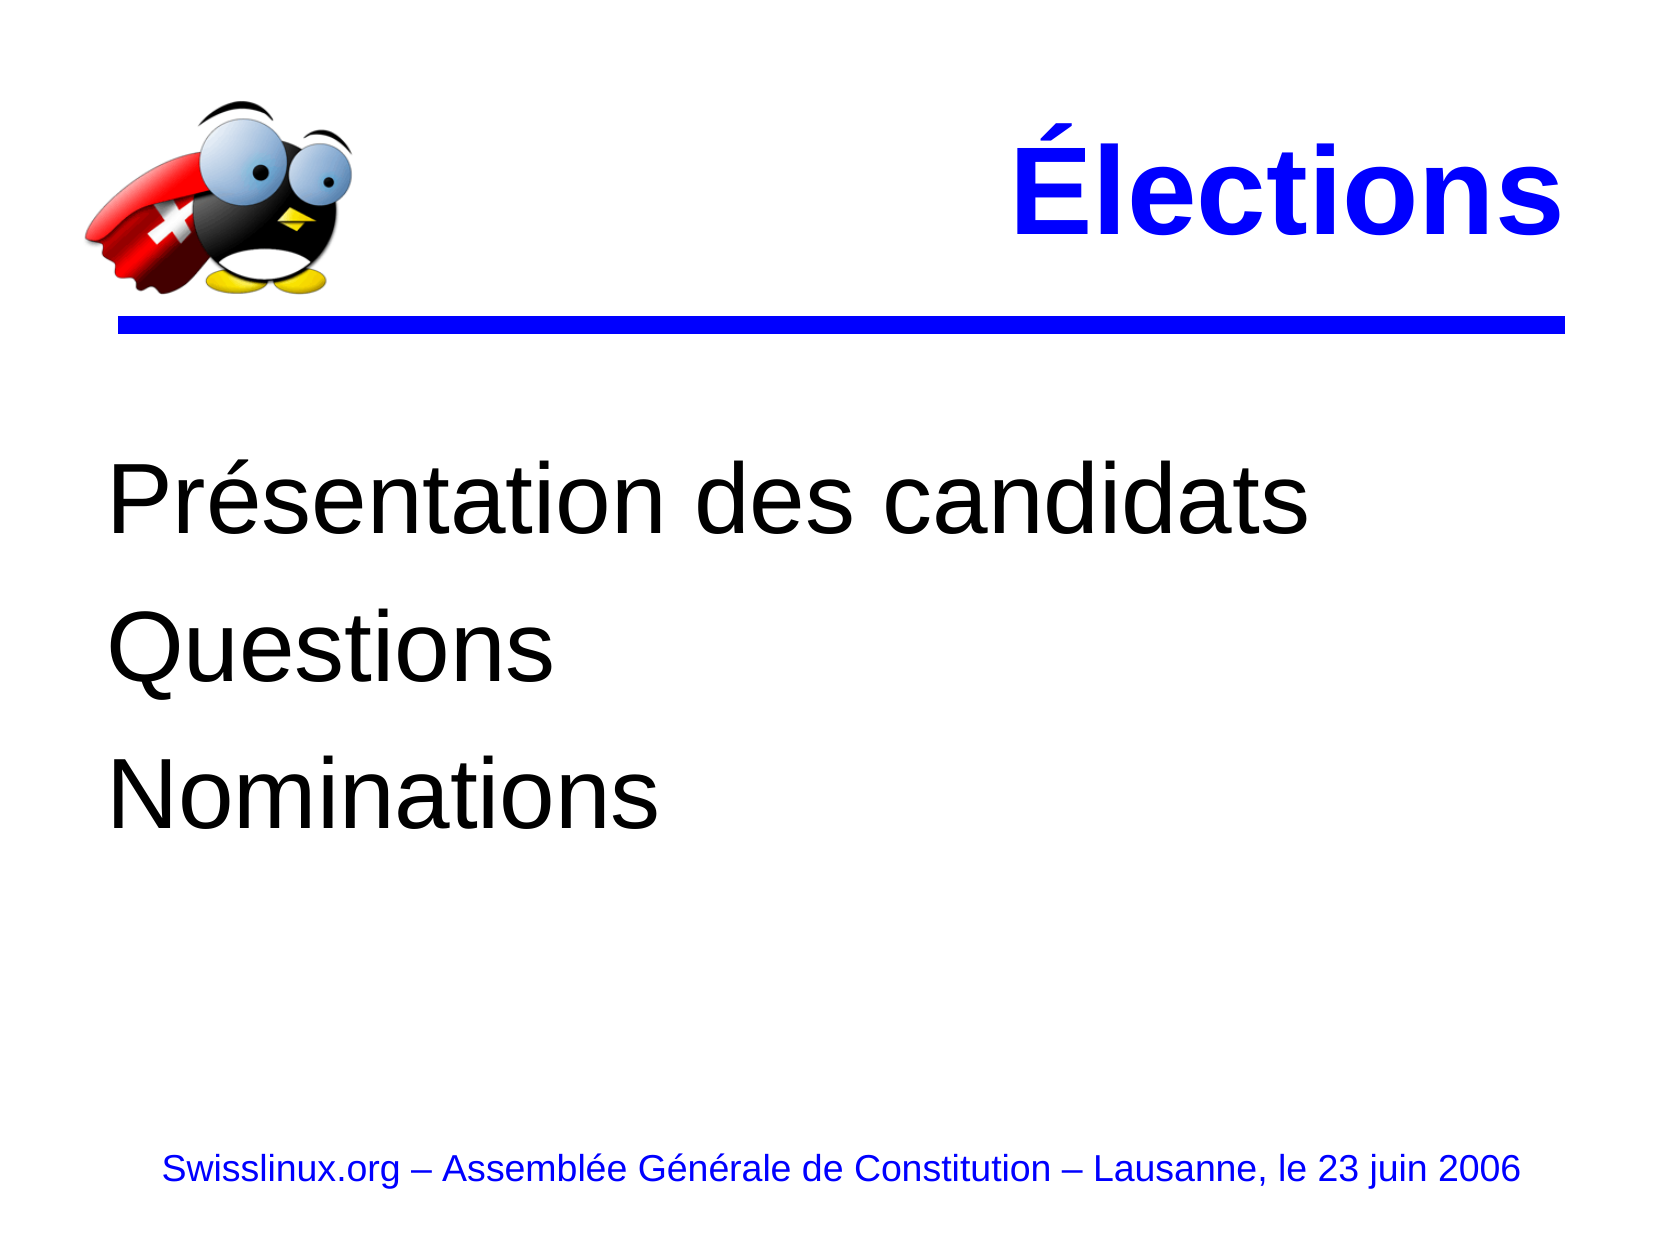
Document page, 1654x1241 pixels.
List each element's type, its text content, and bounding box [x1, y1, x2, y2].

picture [81, 99, 355, 296]
list Nominations [88, 738, 1577, 863]
list Questions [88, 590, 1577, 715]
title Élections [383, 88, 1565, 296]
list Présentation des candidats [88, 442, 1577, 567]
text_box Swisslinux.org – Assemblée Générale de Constitution – Lausanne, le 23 juin 2006 [118, 1131, 1565, 1211]
